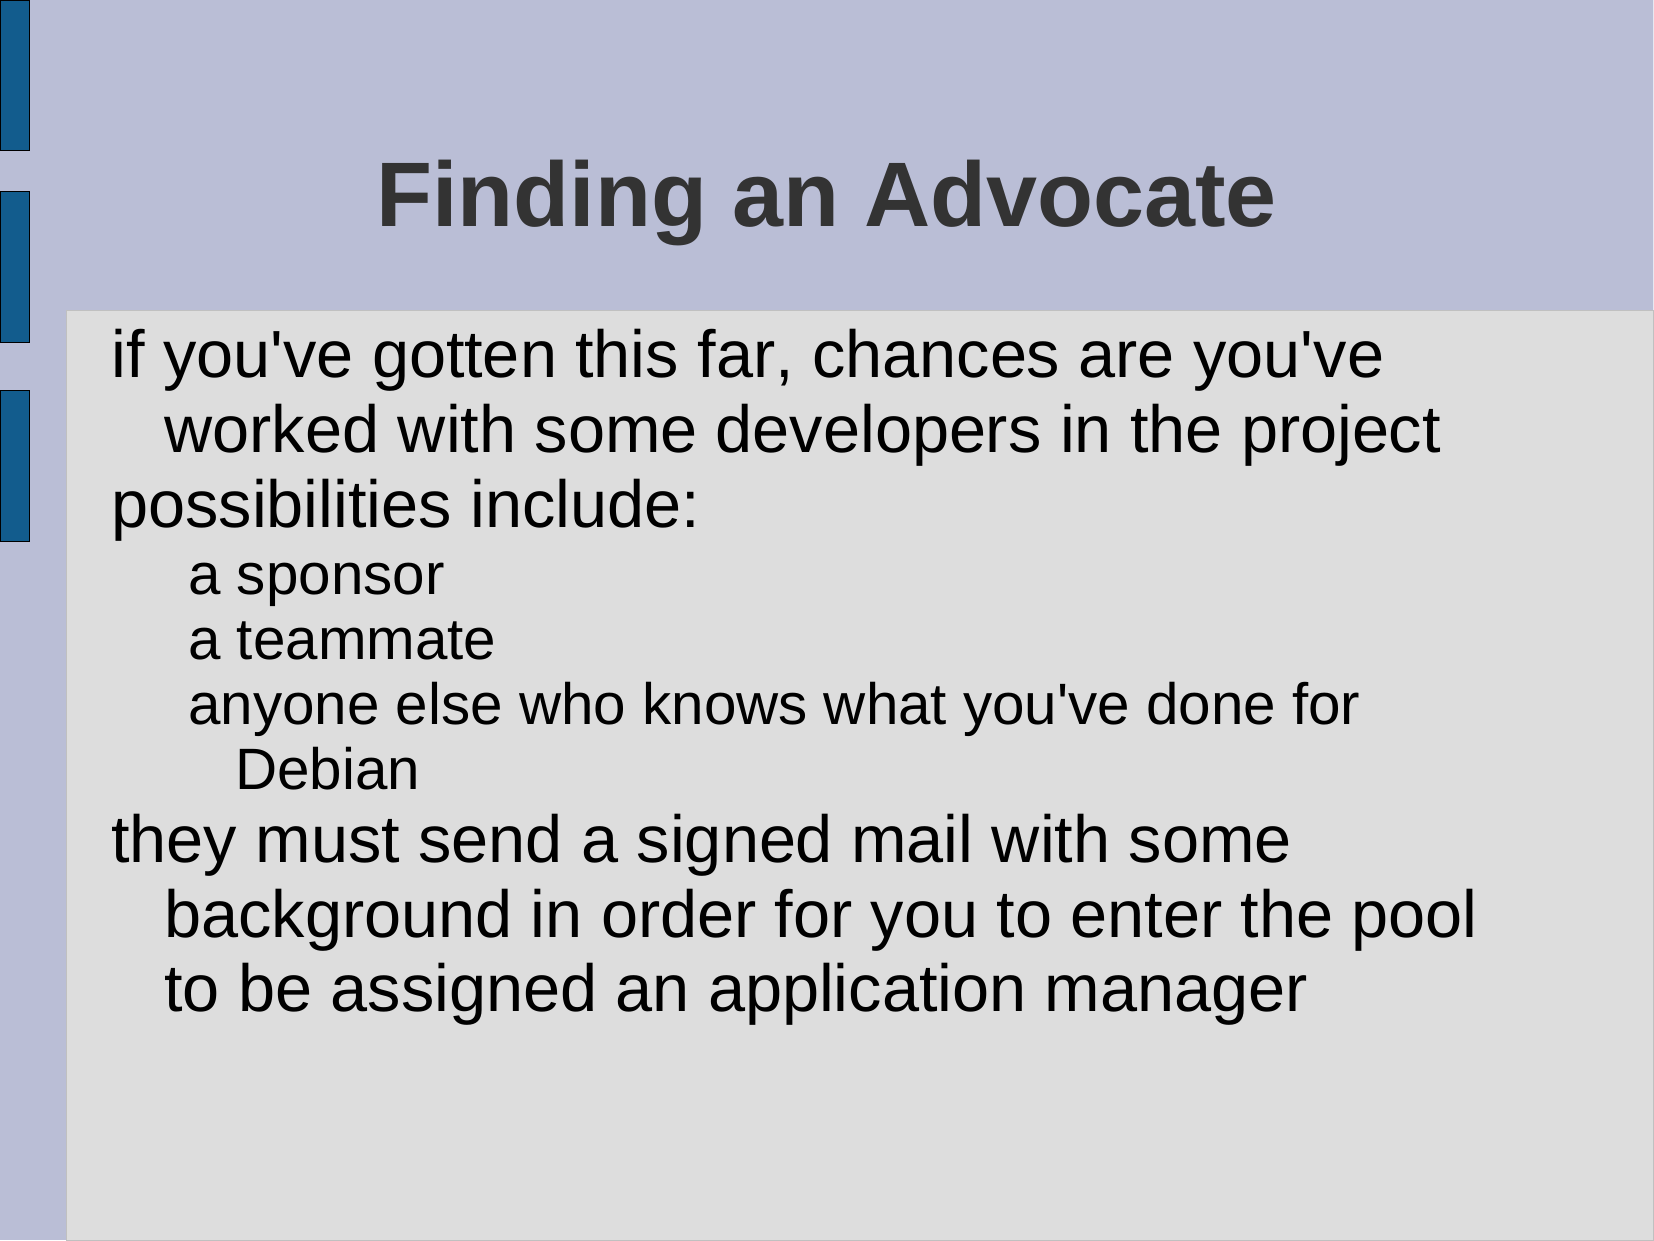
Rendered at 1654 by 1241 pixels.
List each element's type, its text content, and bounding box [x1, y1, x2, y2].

list if you've gotten this far, chances are you've worked with some developers in the project possibilities include: a sponsor a teammate anyone else who knows what you've done for Debian they must send a signed mail with some background in order for you to enter the pool to be assigned an application manager [93, 317, 1506, 1211]
title Finding an Advocate [121, 91, 1534, 299]
